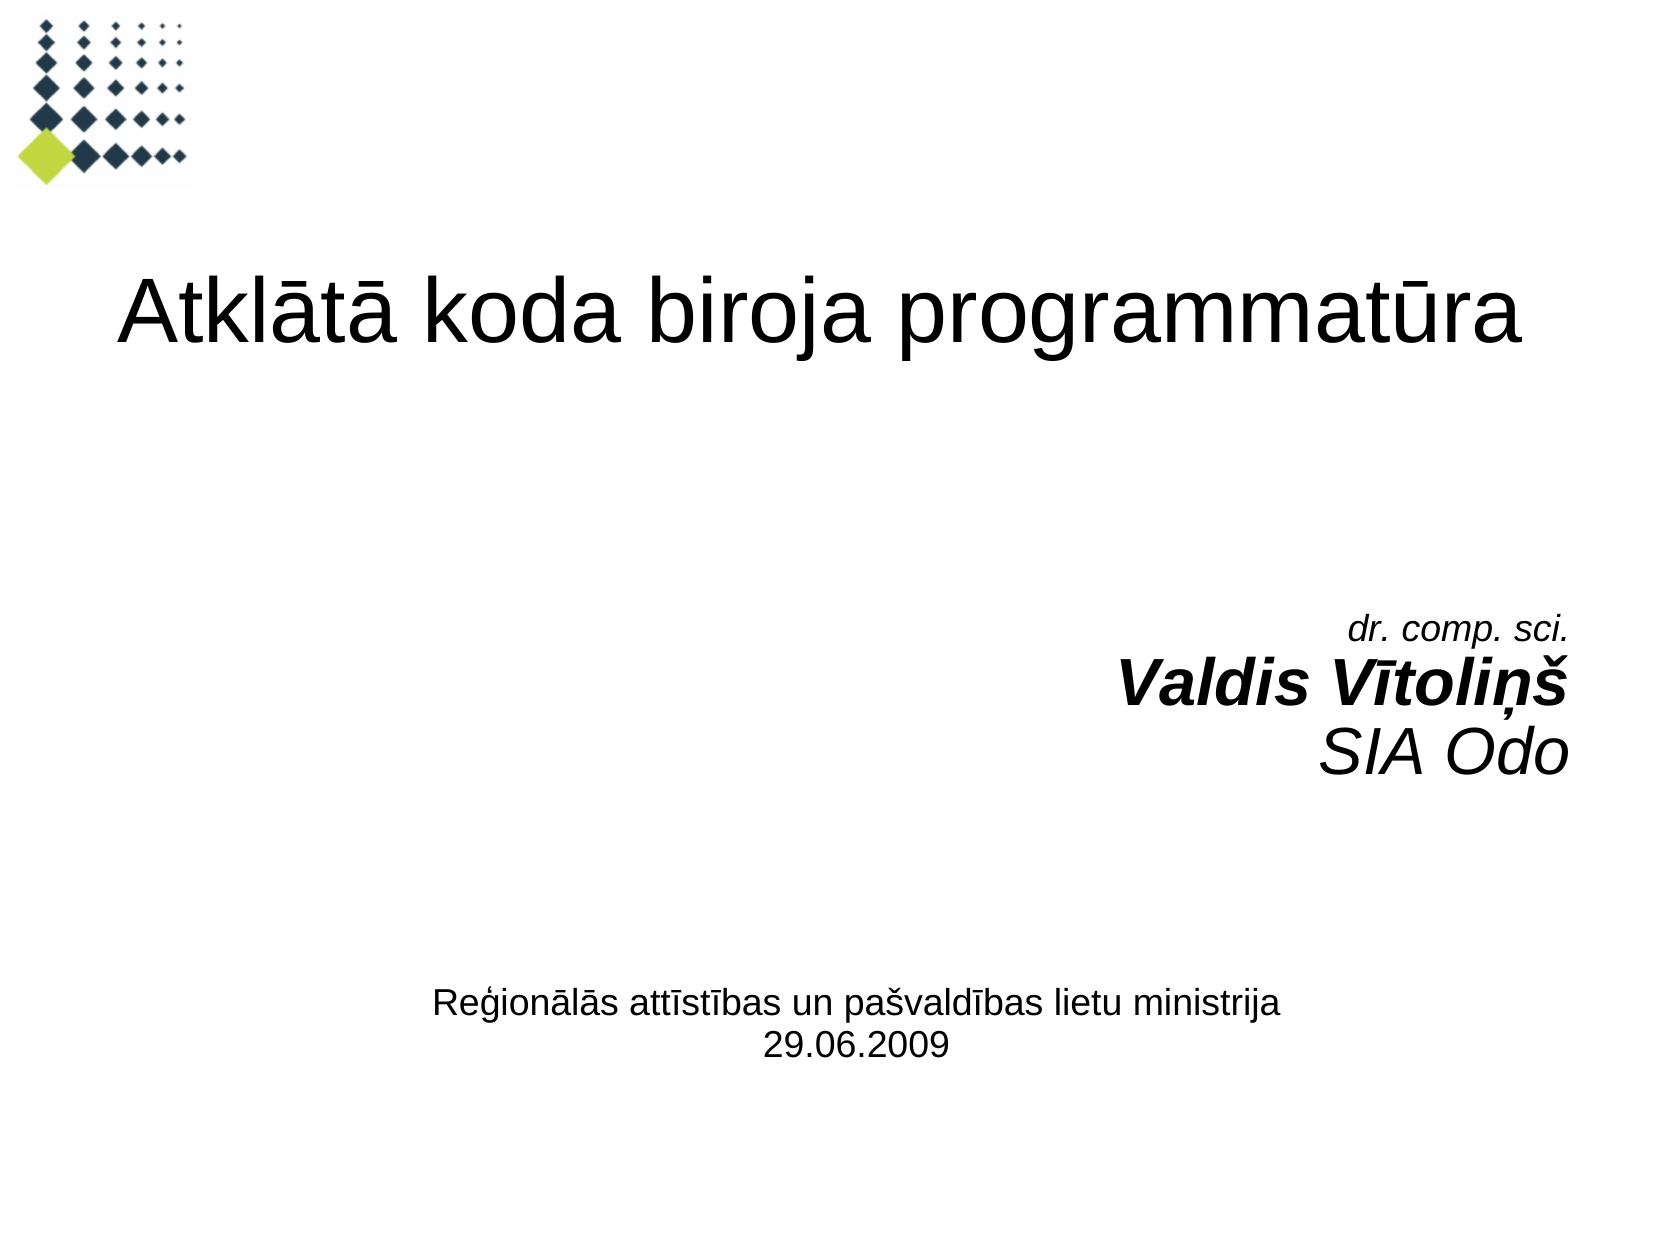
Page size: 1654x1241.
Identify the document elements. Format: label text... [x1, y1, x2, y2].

text_box Reģionālās attīstības un pašvaldības lietu ministrija 29.06.2009 [177, 974, 1536, 1073]
picture [12, 12, 196, 189]
title Atklātā koda biroja programmatūra [76, 206, 1565, 414]
subtitle dr. comp. sci. Valdis Vītoliņš SIA Odo [82, 609, 1571, 791]
